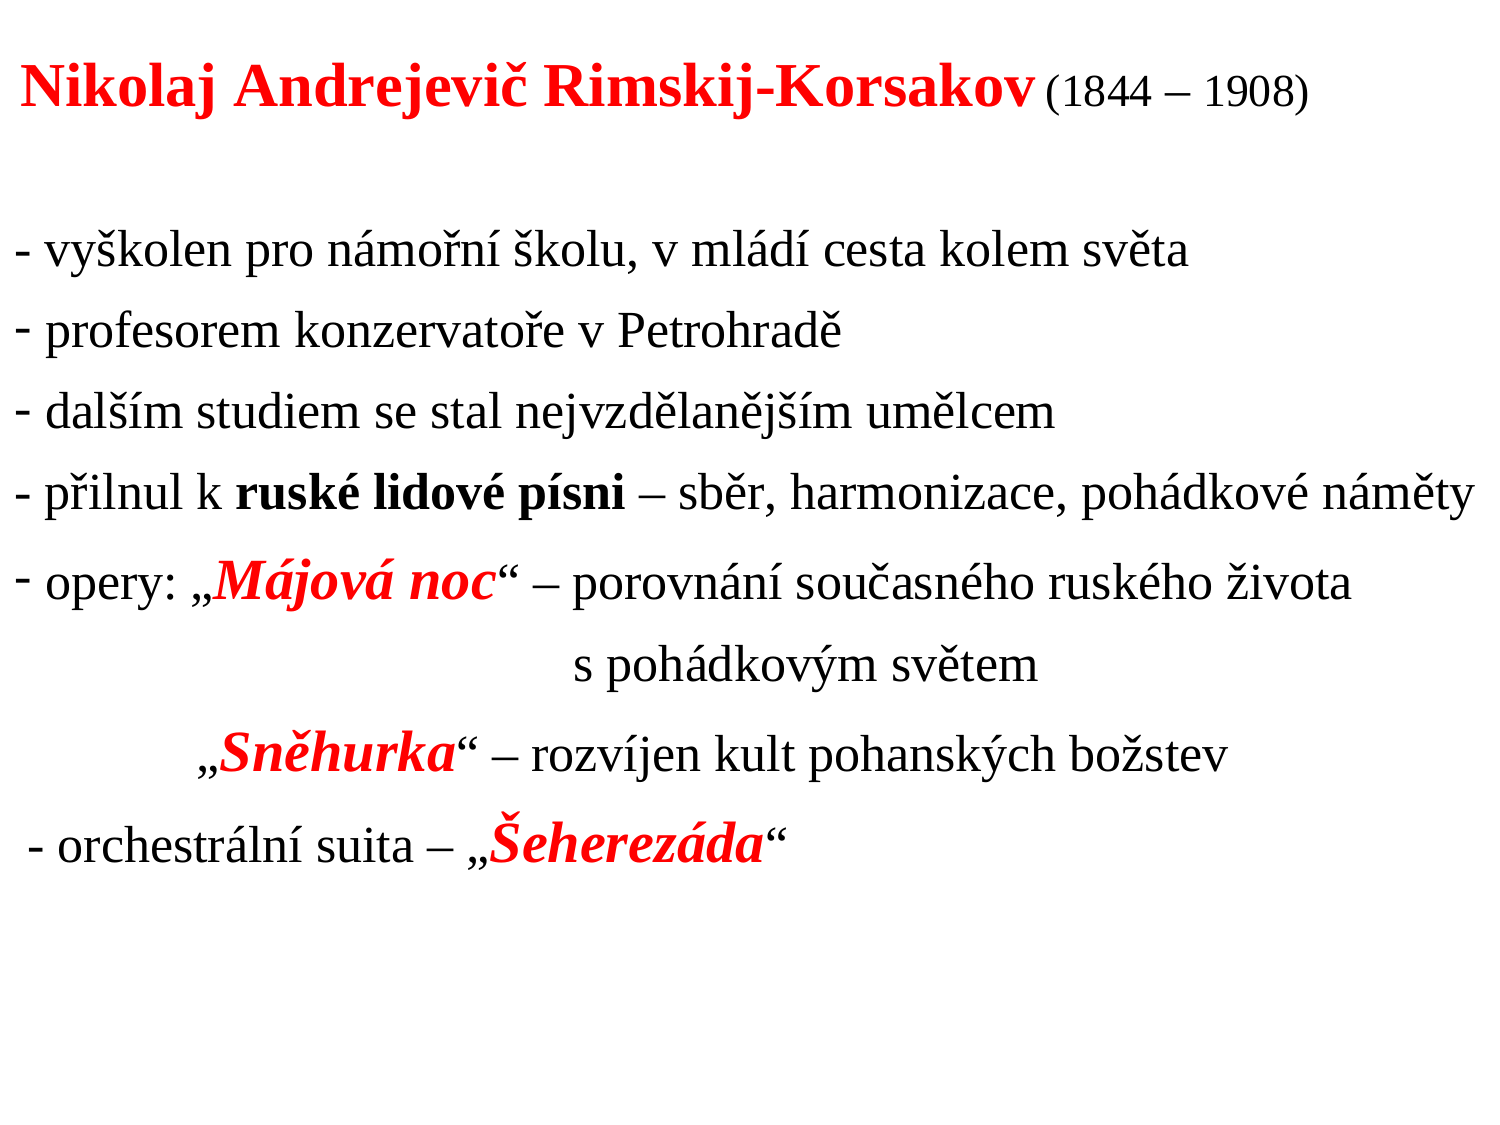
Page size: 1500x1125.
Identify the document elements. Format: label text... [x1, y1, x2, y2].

text_box - vyškolen pro námořní školu, v mládí cesta kolem světa profesorem konzervatoře v Petrohradě dalším studiem se stal nejvzdělanějším umělcem - přilnul k ruské lidové písni – sběr, harmonizace, pohádkové náměty opery: „Májová noc“ – porovnání současného ruského života s pohádkovým světem „Sněhurka“ – rozvíjen kult pohanských božstev - orchestrální suita – „Šeherezáda“ [0, 187, 1500, 937]
text_box Nikolaj Andrejevič Rimskij-Korsakov (1844 – 1908) [5, 36, 1326, 127]
